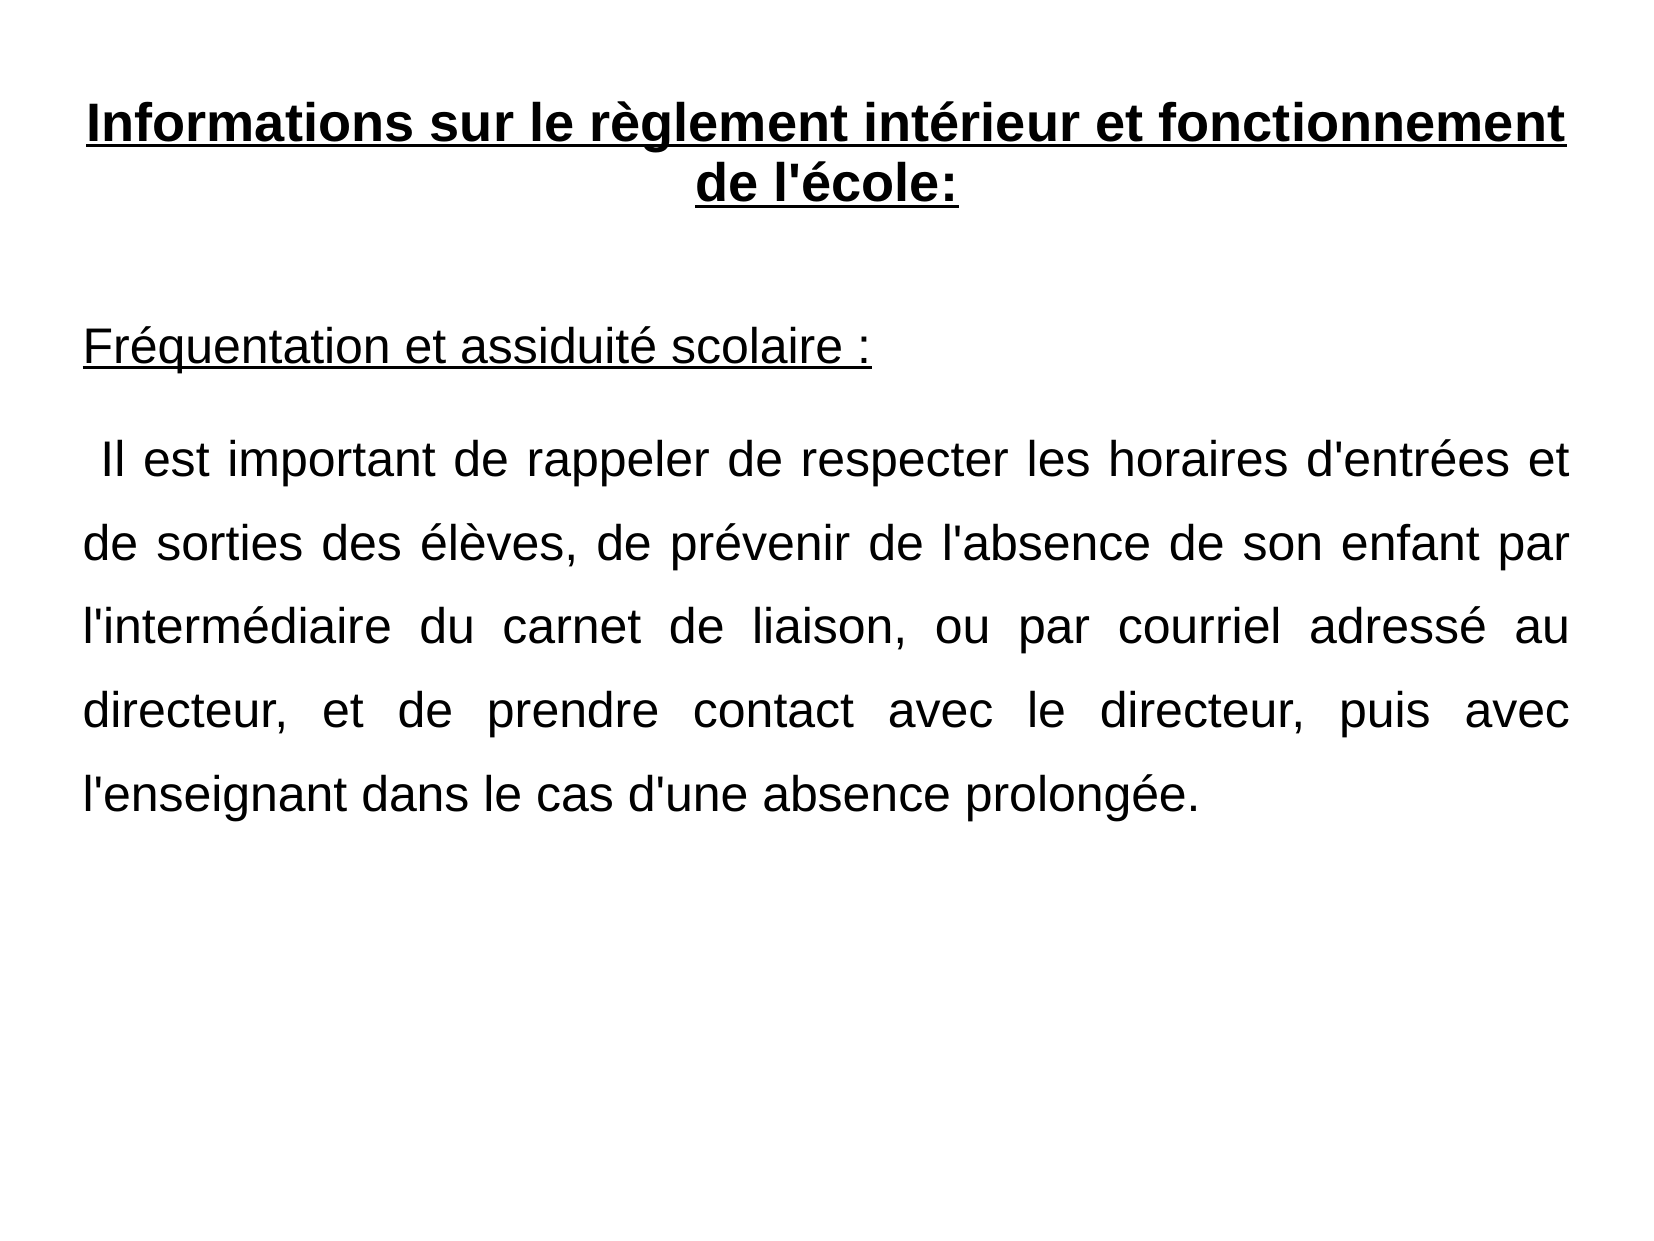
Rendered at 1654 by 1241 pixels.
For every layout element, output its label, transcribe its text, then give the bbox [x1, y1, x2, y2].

title Informations sur le règlement intérieur et fonctionnement de l'école: [82, 49, 1571, 257]
list Fréquentation et assiduité scolaire : Il est important de rappeler de respecter les horaires d'entrées et de sorties des élèves, de prévenir de l'absence de son enfant par l'intermédiaire du carnet de liaison, ou par courriel adressé au directeur, et de prendre contact avec le directeur, puis avec l'enseignant dans le cas d'une absence prolongée. [82, 290, 1571, 1010]
